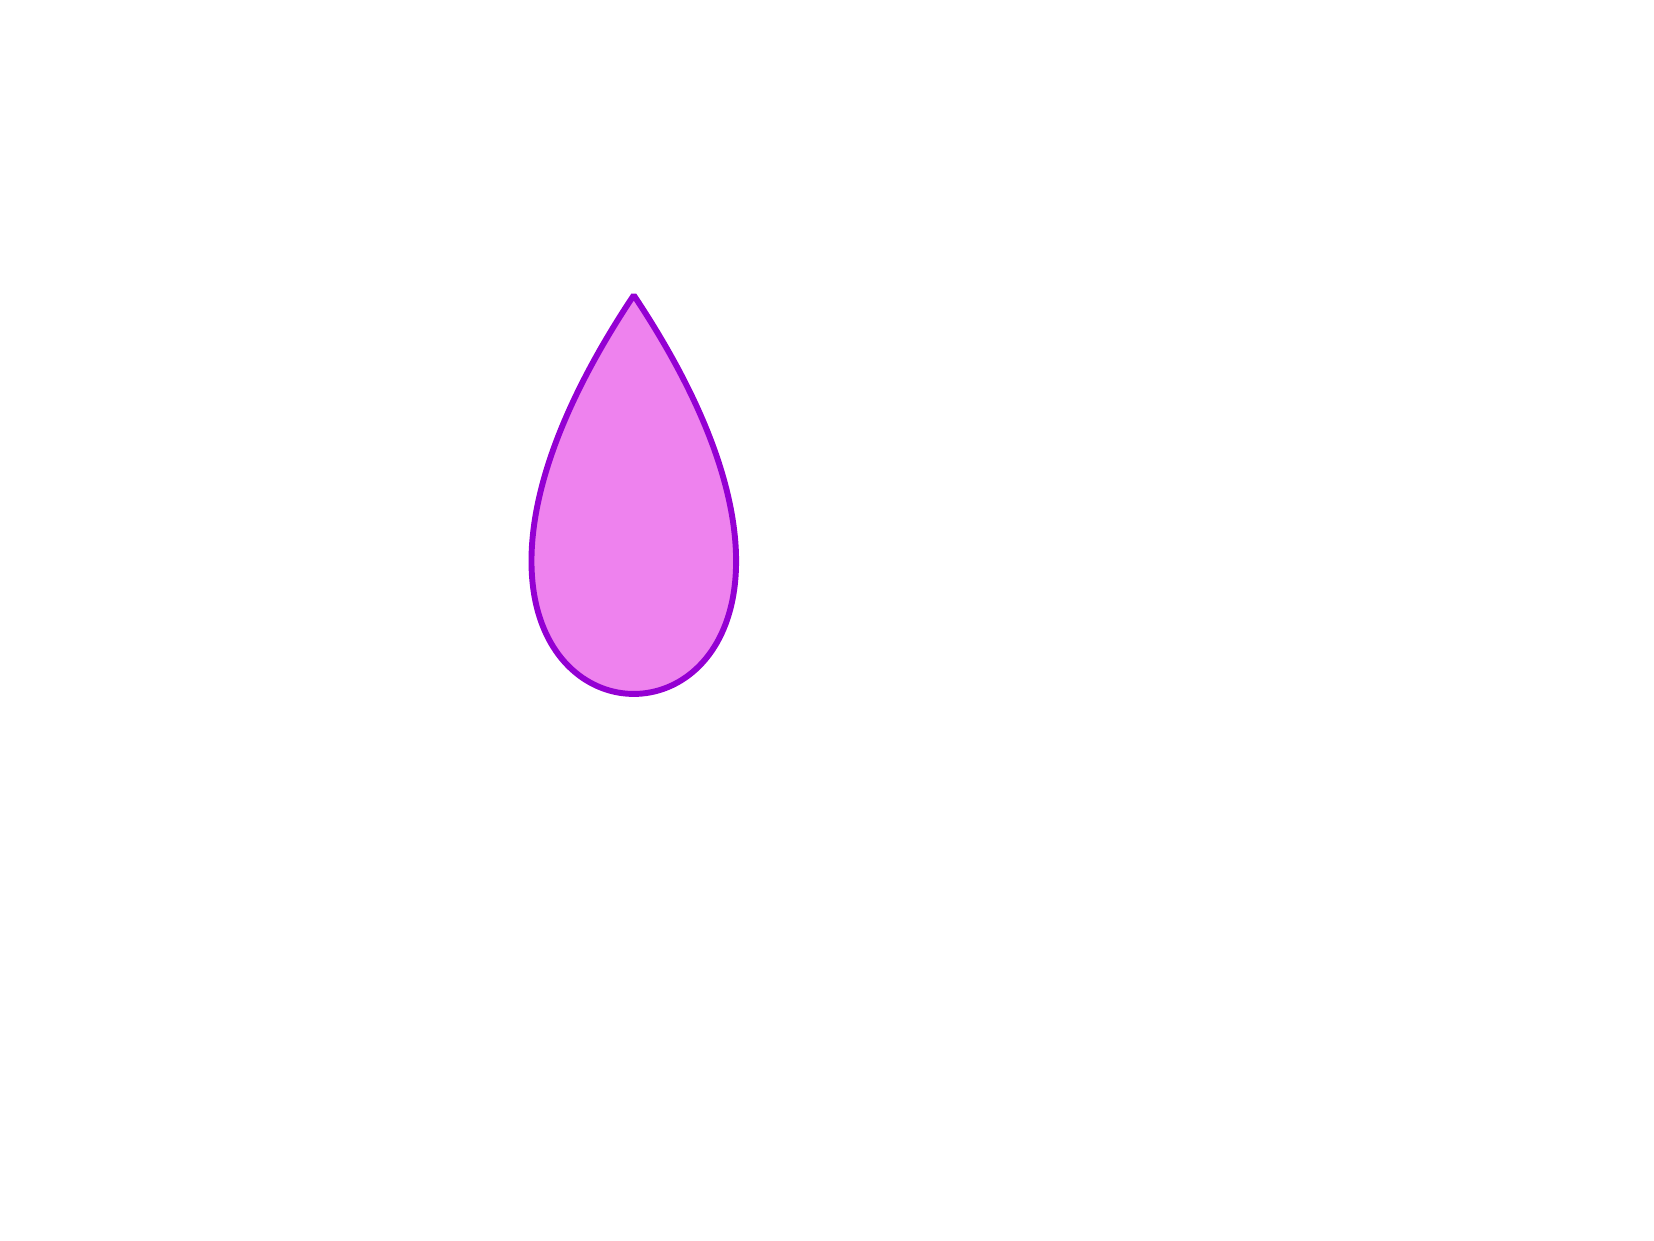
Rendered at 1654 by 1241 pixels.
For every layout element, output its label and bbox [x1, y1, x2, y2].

text_box [531, 295, 737, 694]
